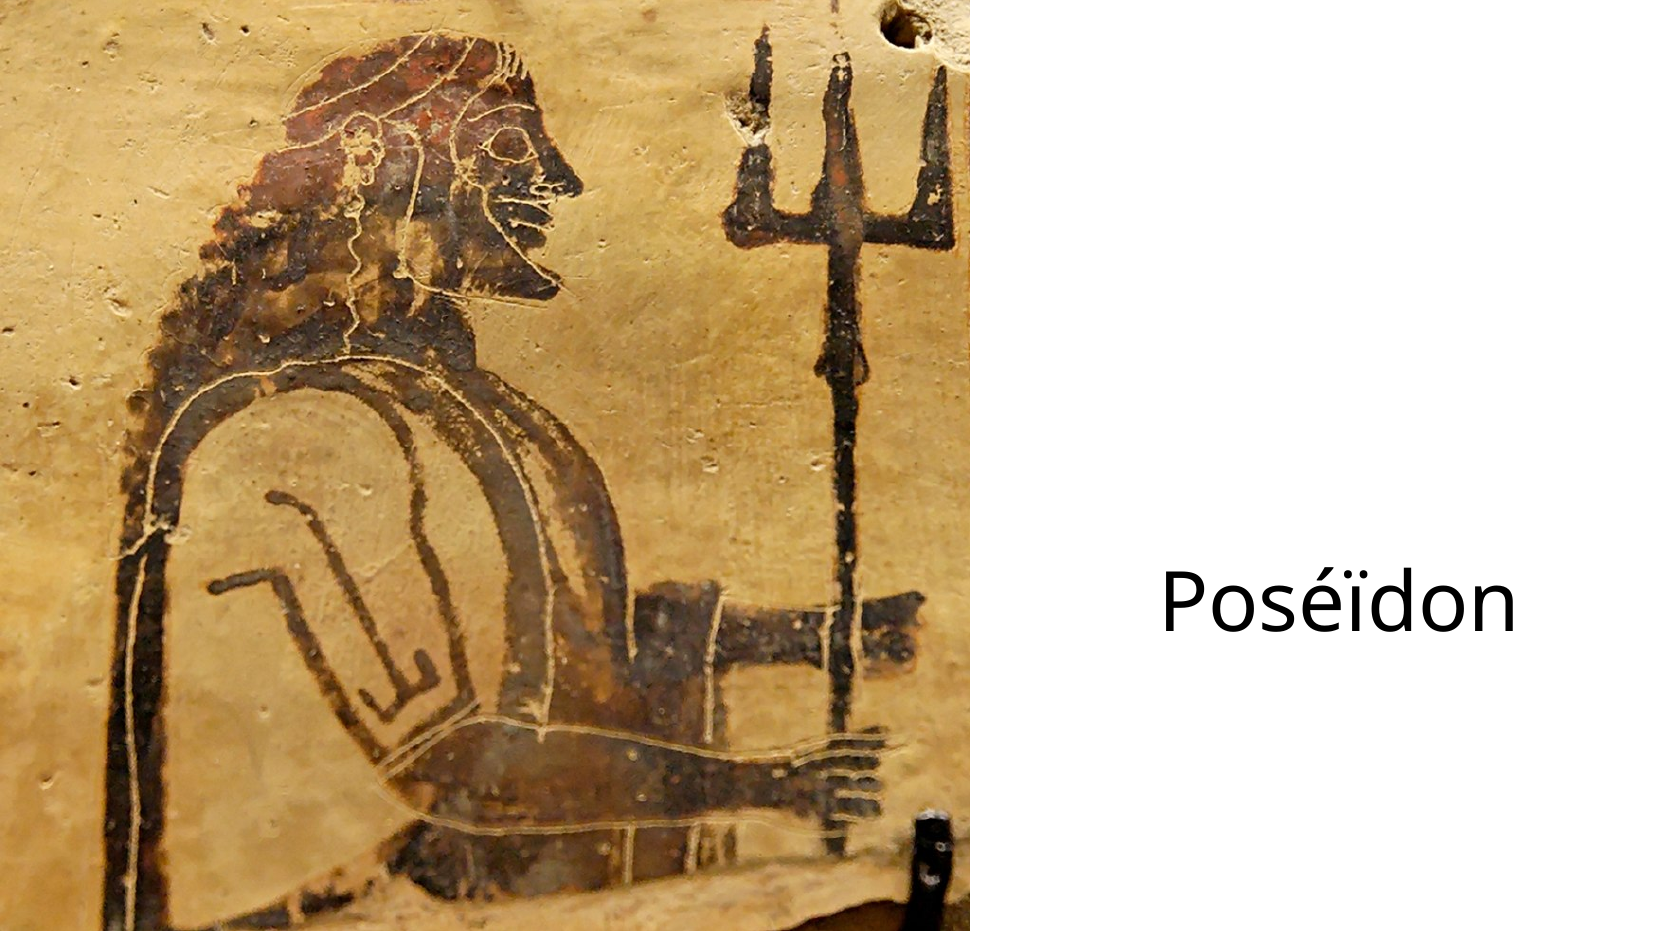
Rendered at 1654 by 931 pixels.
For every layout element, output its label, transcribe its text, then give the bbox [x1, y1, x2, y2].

picture [0, 0, 970, 931]
text_box Poséïdon [1143, 535, 1536, 664]
